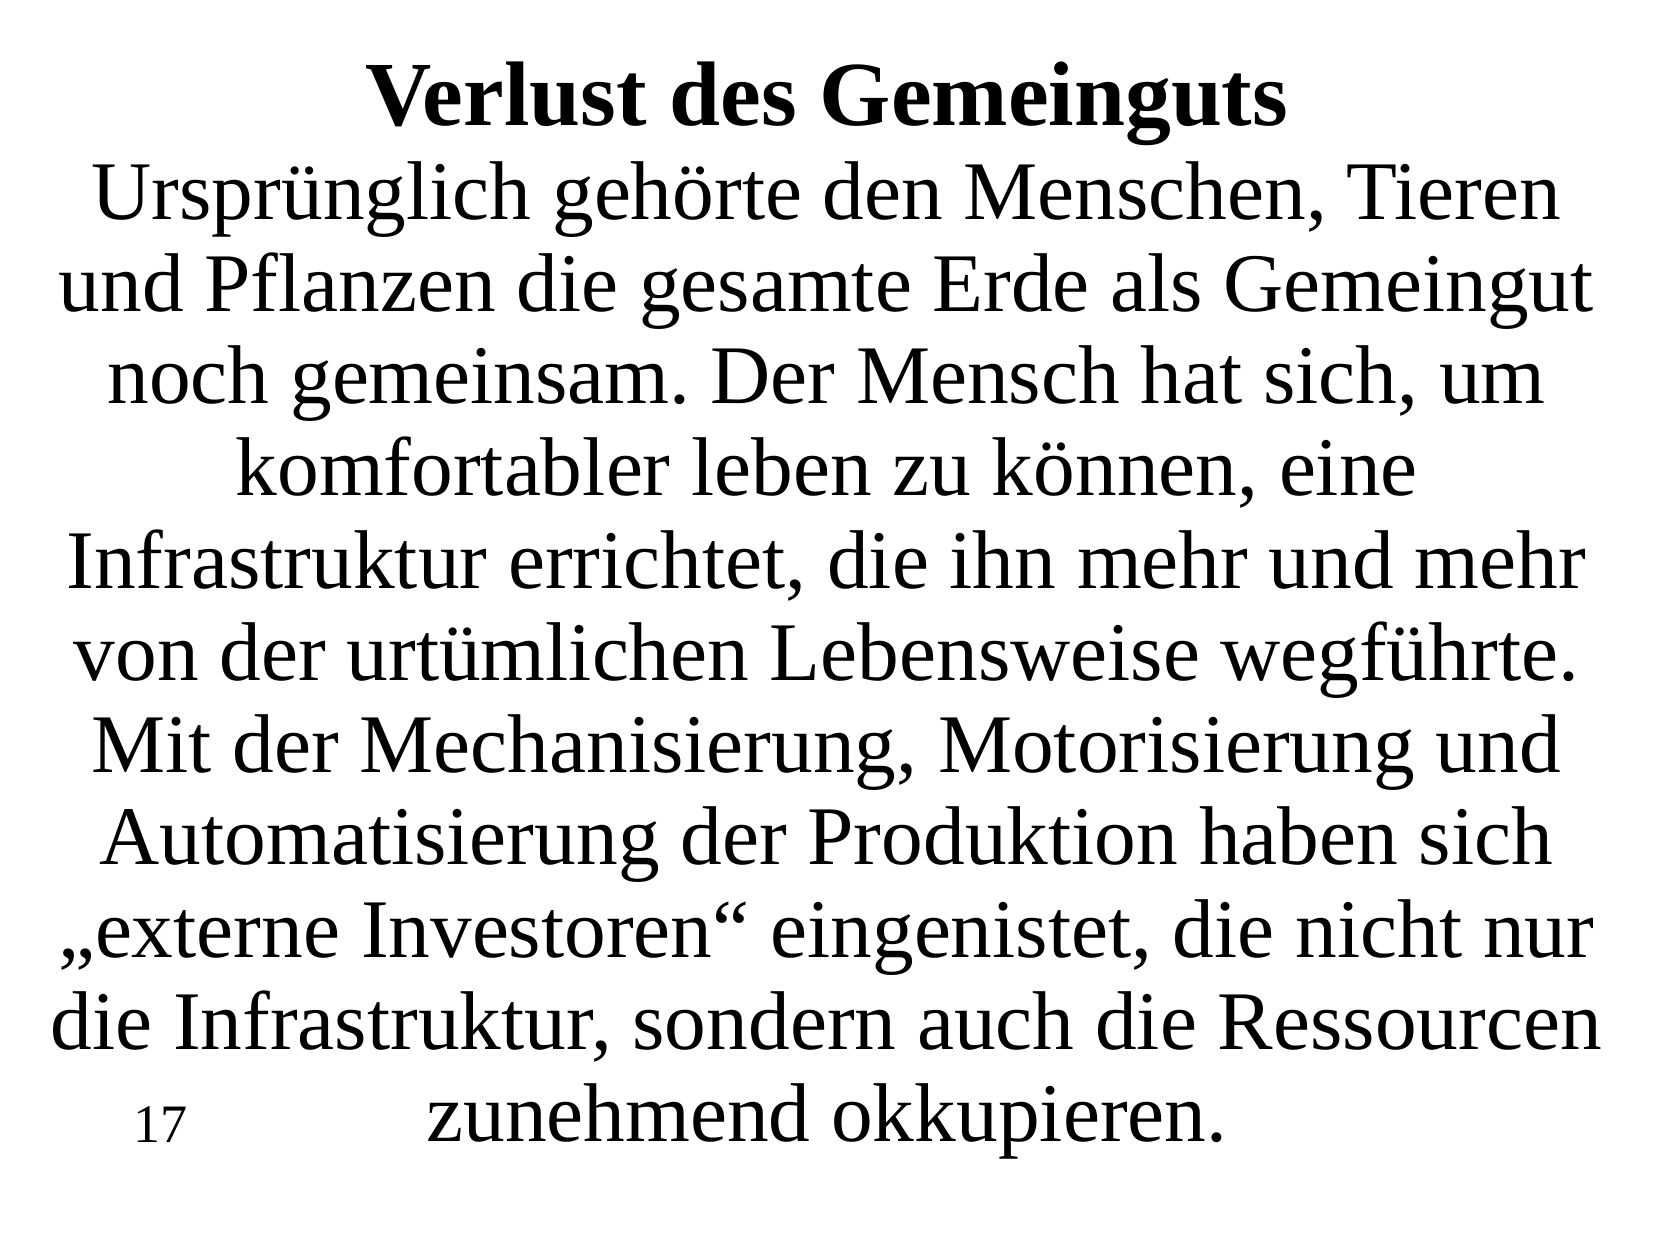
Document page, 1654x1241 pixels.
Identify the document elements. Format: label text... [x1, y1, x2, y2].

text_box Verlust des Gemeinguts Ursprünglich gehörte den Menschen, Tieren und Pflanzen die gesamte Erde als Gemeingut noch gemeinsam. Der Mensch hat sich, um komfortabler leben zu können, eine Infrastruktur errichtet, die ihn mehr und mehr von der urtümlichen Lebensweise wegführte. Mit der Mechanisierung, Motorisierung und Automatisierung der Produktion haben sich „externe Investoren“ eingenistet, die nicht nur die Infrastruktur, sondern auch die Ressourcen zunehmend okkupieren. [35, 36, 1625, 1171]
text_box <Foliennummer> [0, 1086, 367, 1162]
